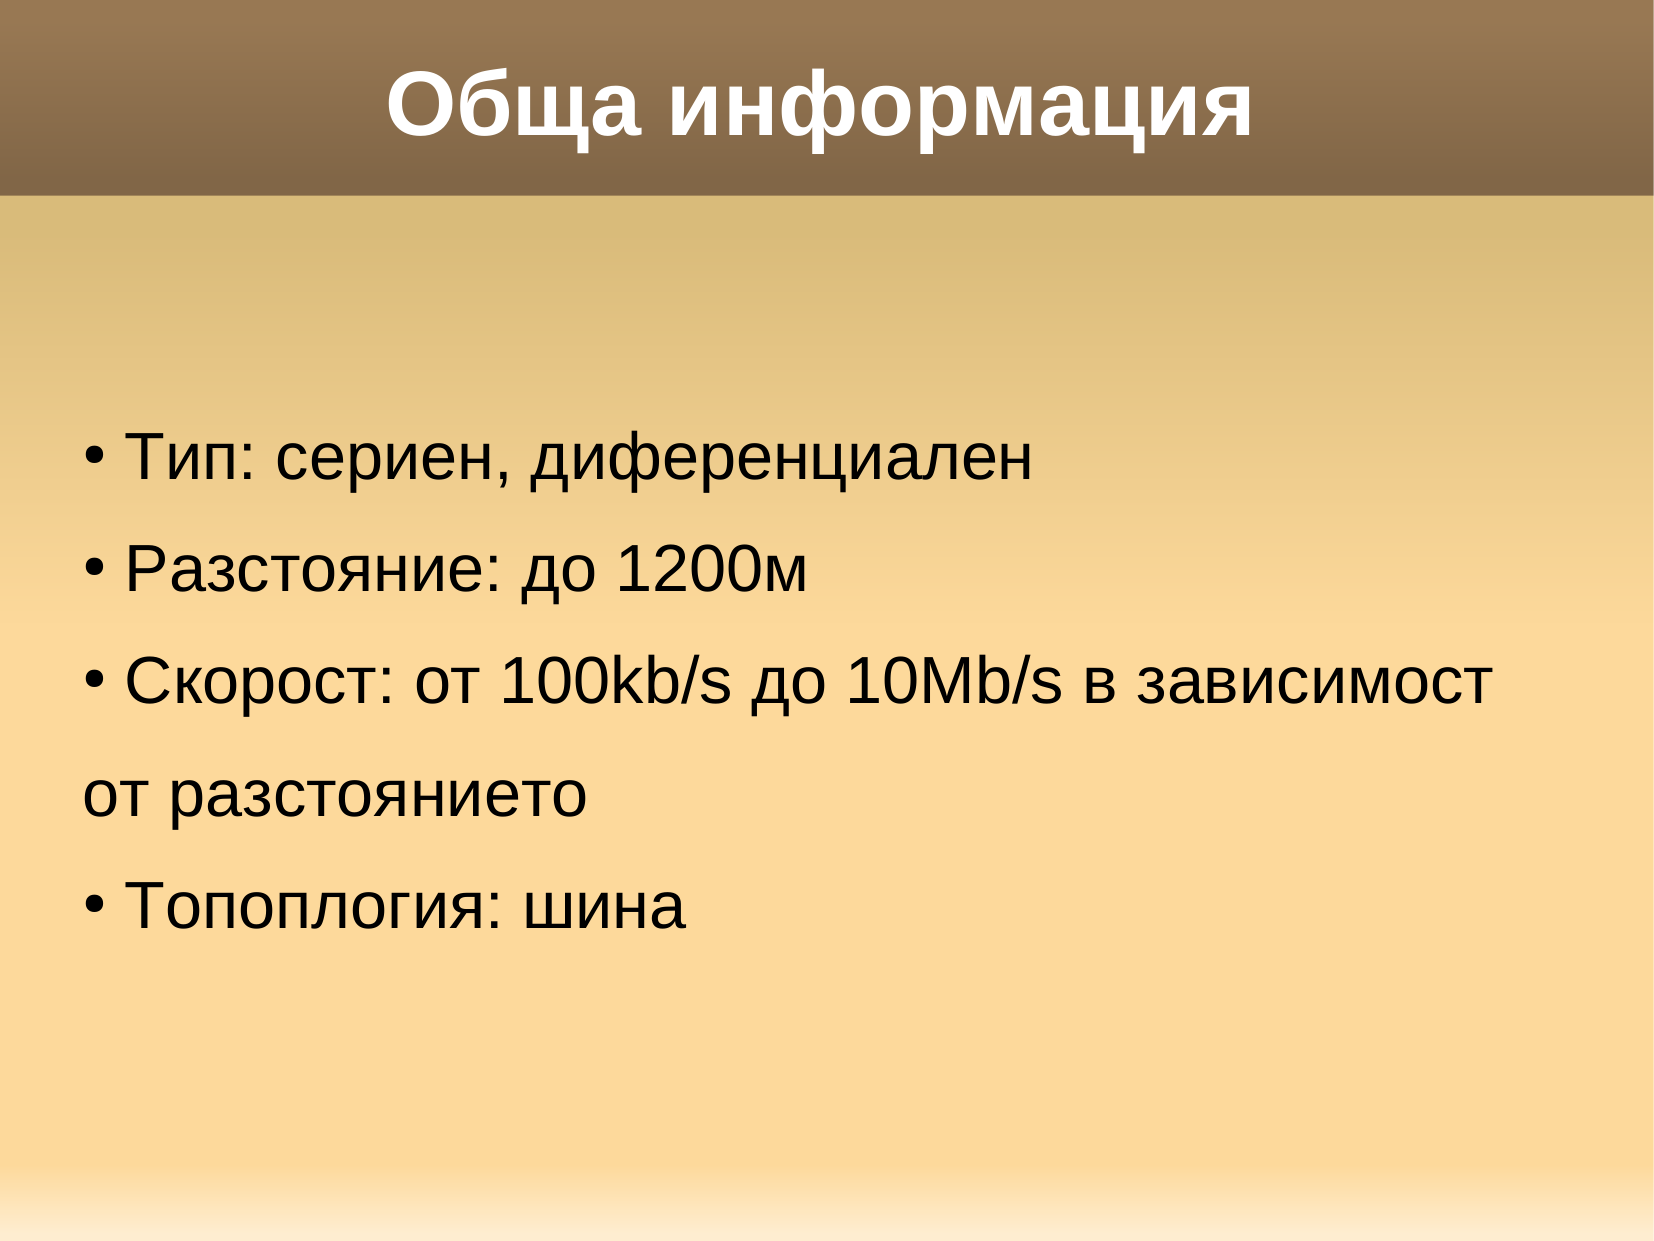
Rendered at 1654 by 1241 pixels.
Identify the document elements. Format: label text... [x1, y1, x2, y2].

subtitle Тип: сериен, диференциален Разстояние: до 1200м Скорост: от 100kb/s до 10Mb/s в зависимост от разстоянието Топоплогия: шина [82, 297, 1571, 1102]
picture [0, 0, 1654, 1241]
title Обща информация [76, 7, 1565, 200]
